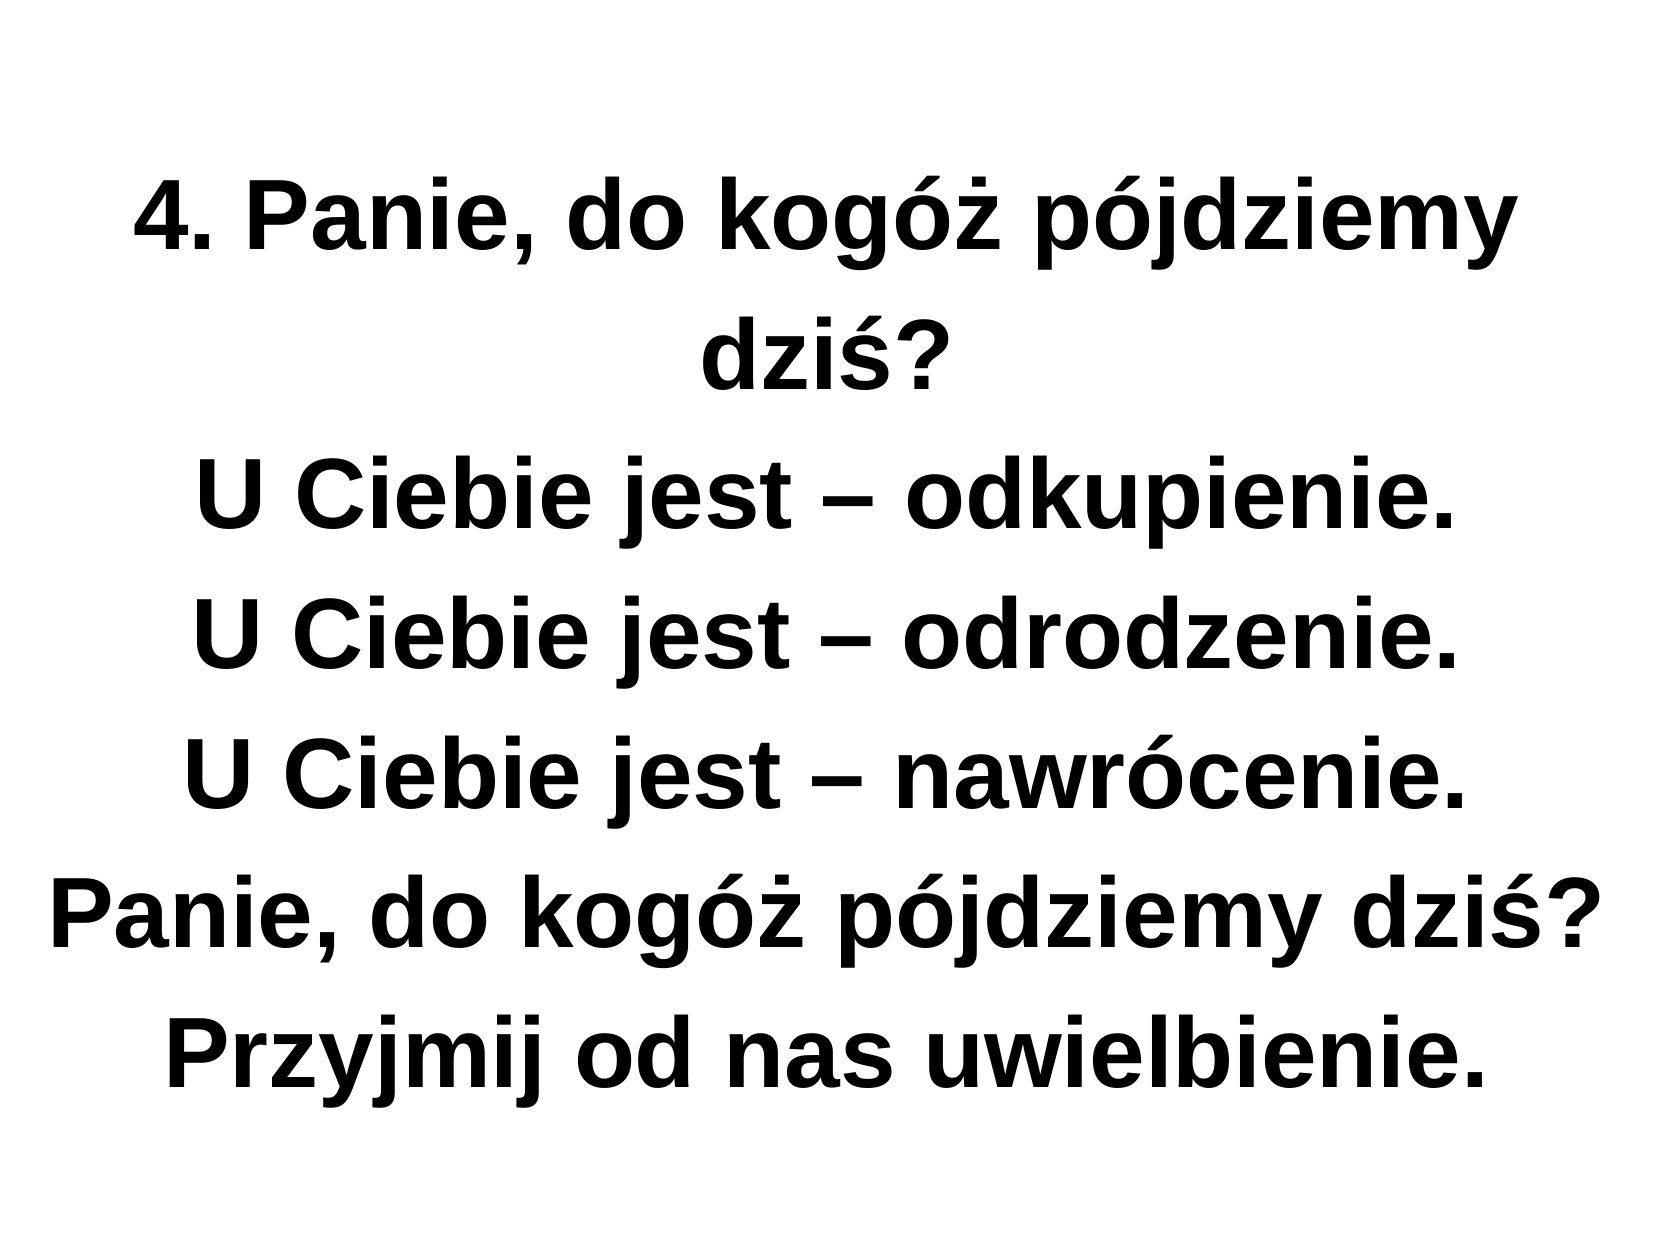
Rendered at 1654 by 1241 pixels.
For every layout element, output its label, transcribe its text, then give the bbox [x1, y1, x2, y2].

subtitle 4. Panie, do kogóż pójdziemy dziś? U Ciebie jest – odkupienie. U Ciebie jest – odrodzenie. U Ciebie jest – nawrócenie. Panie, do kogóż pójdziemy dziś? Przyjmij od nas uwielbienie. [0, 0, 1654, 1241]
